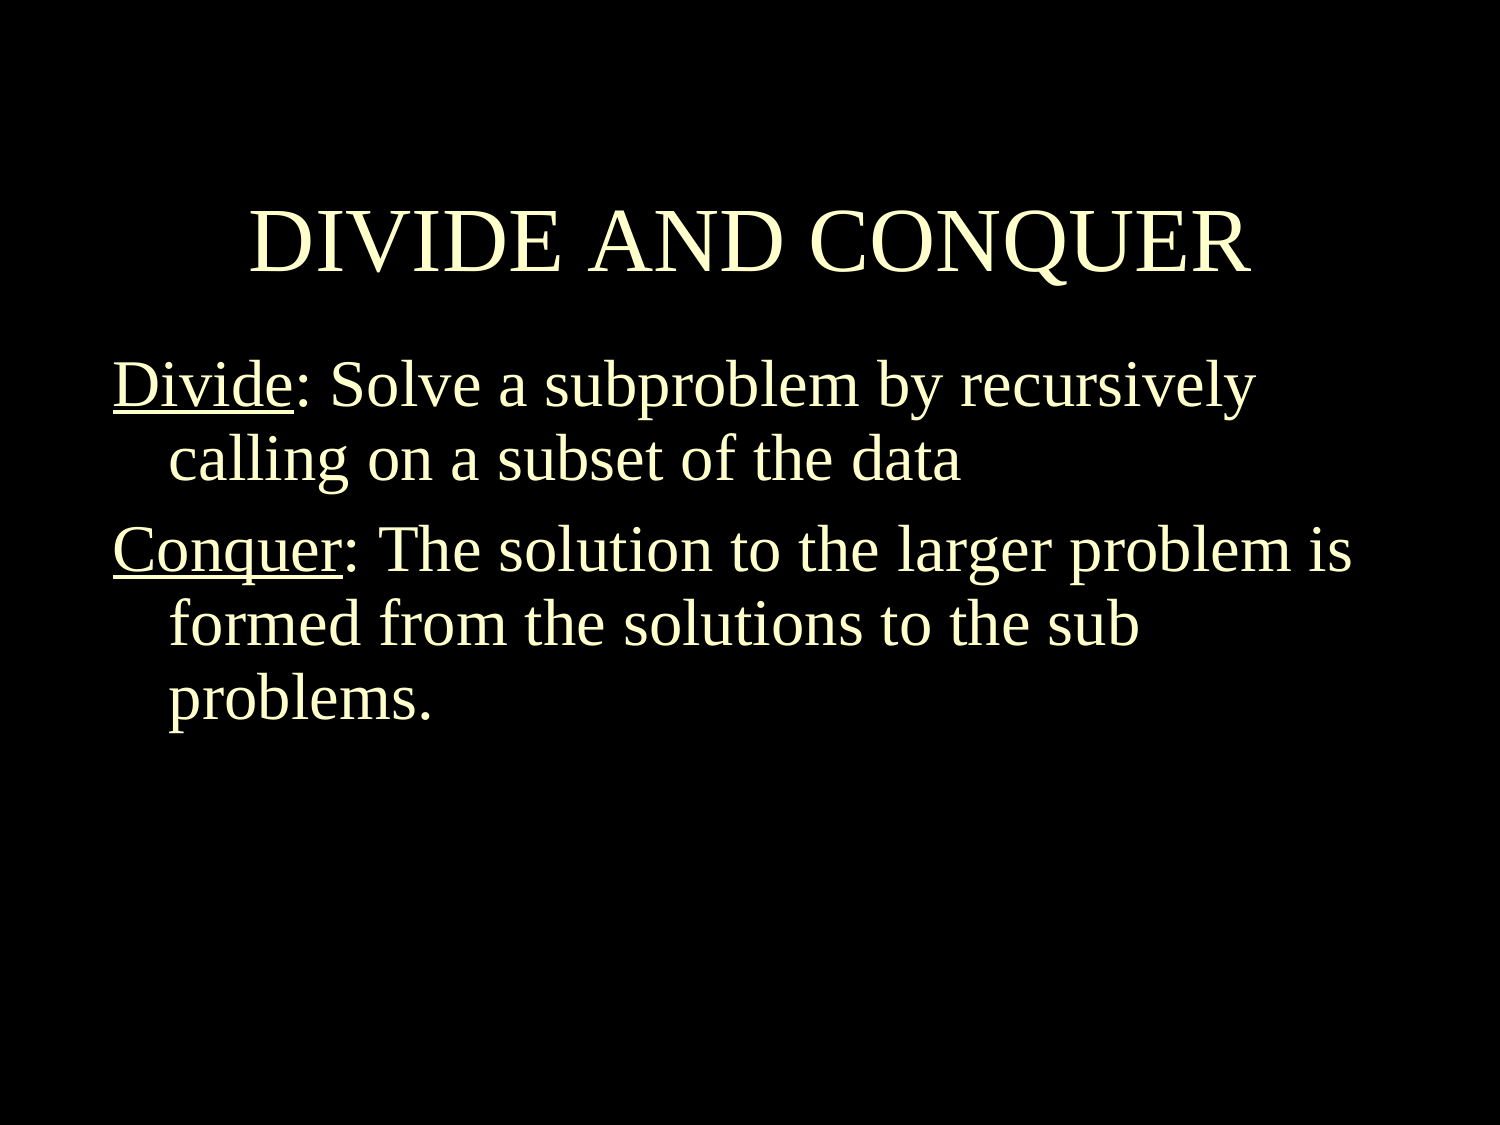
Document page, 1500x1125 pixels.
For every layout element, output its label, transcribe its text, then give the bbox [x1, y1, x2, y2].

list Divide: Solve a subproblem by recursively calling on a subset of the data Conquer: The solution to the larger problem is formed from the solutions to the sub problems. [112, 347, 1388, 1011]
title DIVIDE AND CONQUER [22, 145, 1480, 336]
